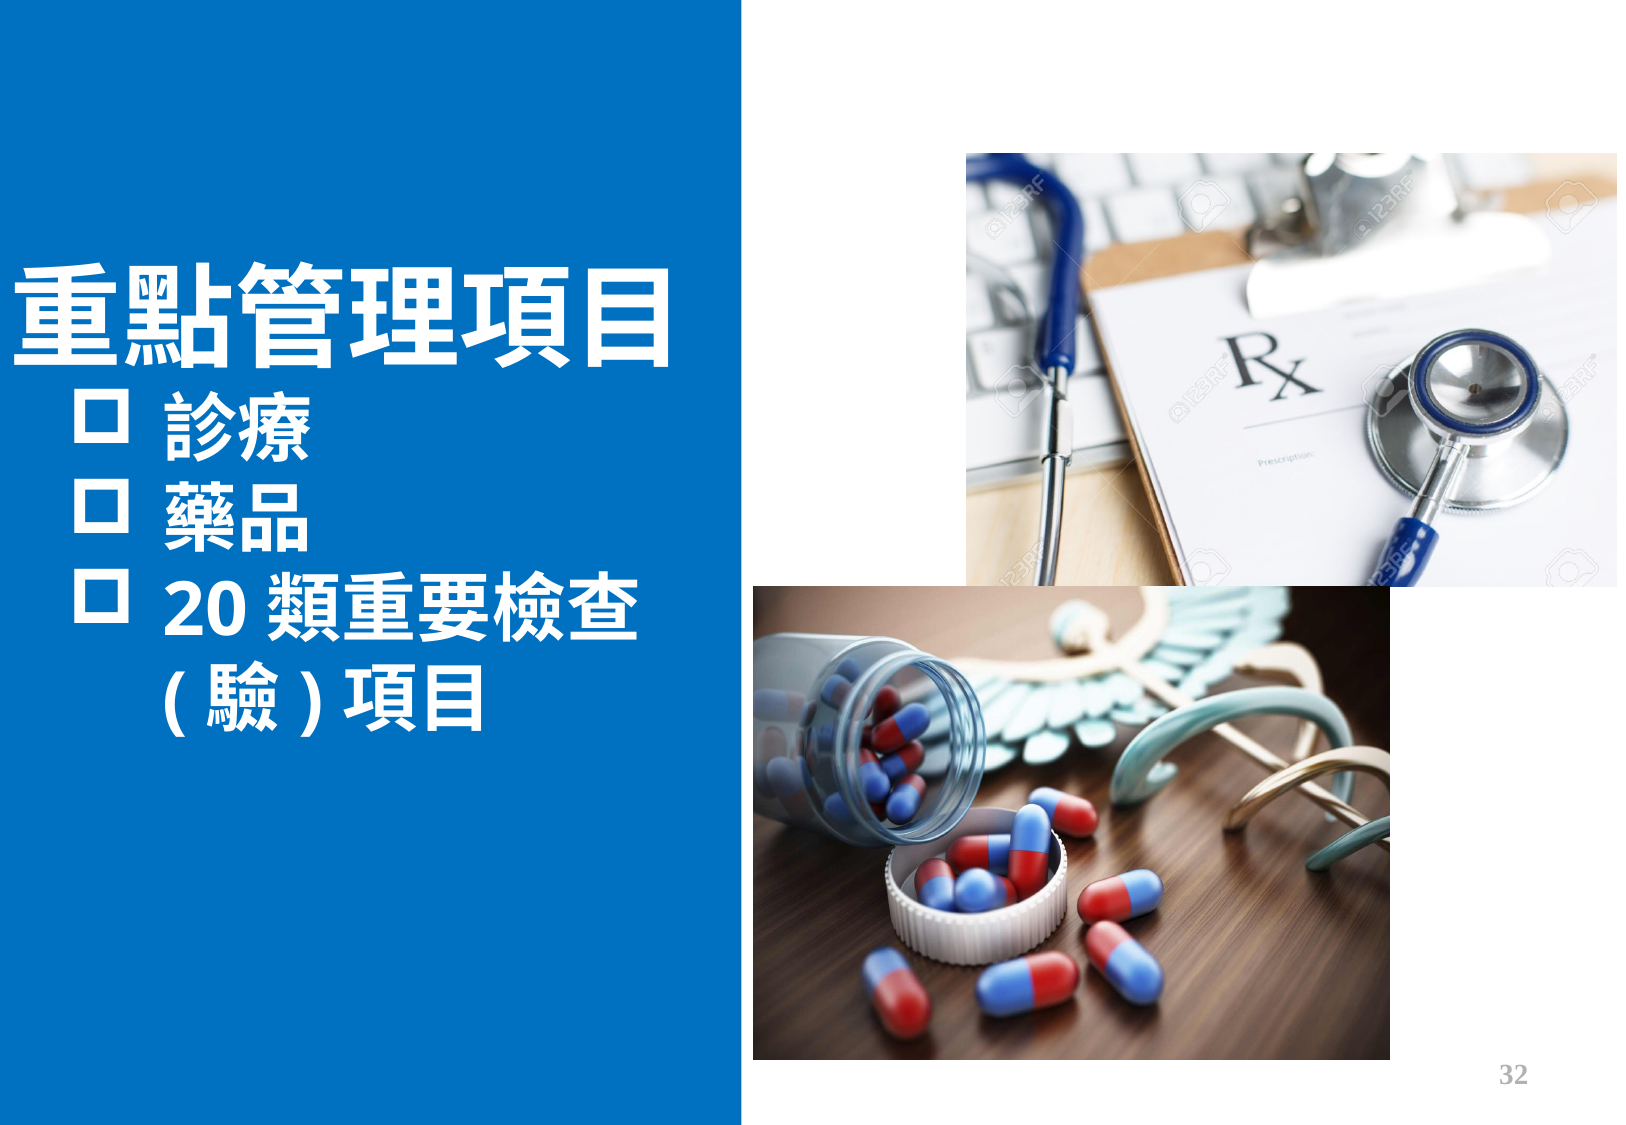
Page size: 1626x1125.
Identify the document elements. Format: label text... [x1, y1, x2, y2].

text_box 重點管理項目 診療 藥品 20類重要檢查(驗)項目 [0, 0, 742, 1125]
slide_number <編號> [1164, 1042, 1544, 1103]
picture [753, 153, 1617, 1060]
